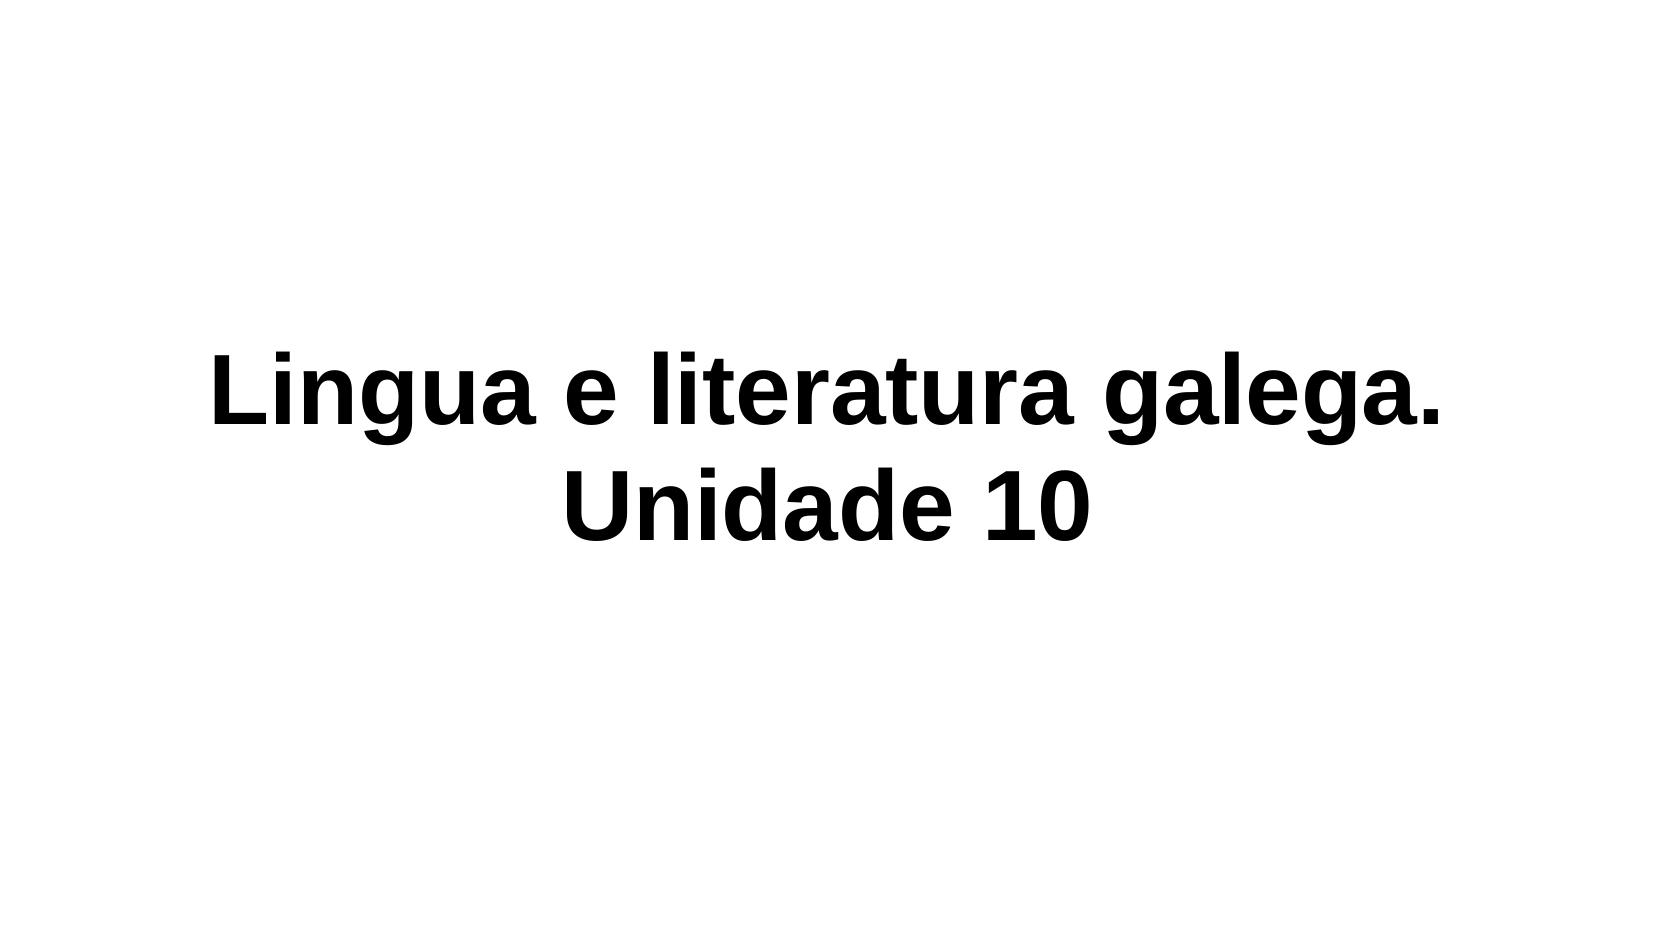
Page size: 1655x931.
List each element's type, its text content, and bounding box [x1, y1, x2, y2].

title Lingua e literatura galega. Unidade 10 [205, 326, 1449, 563]
